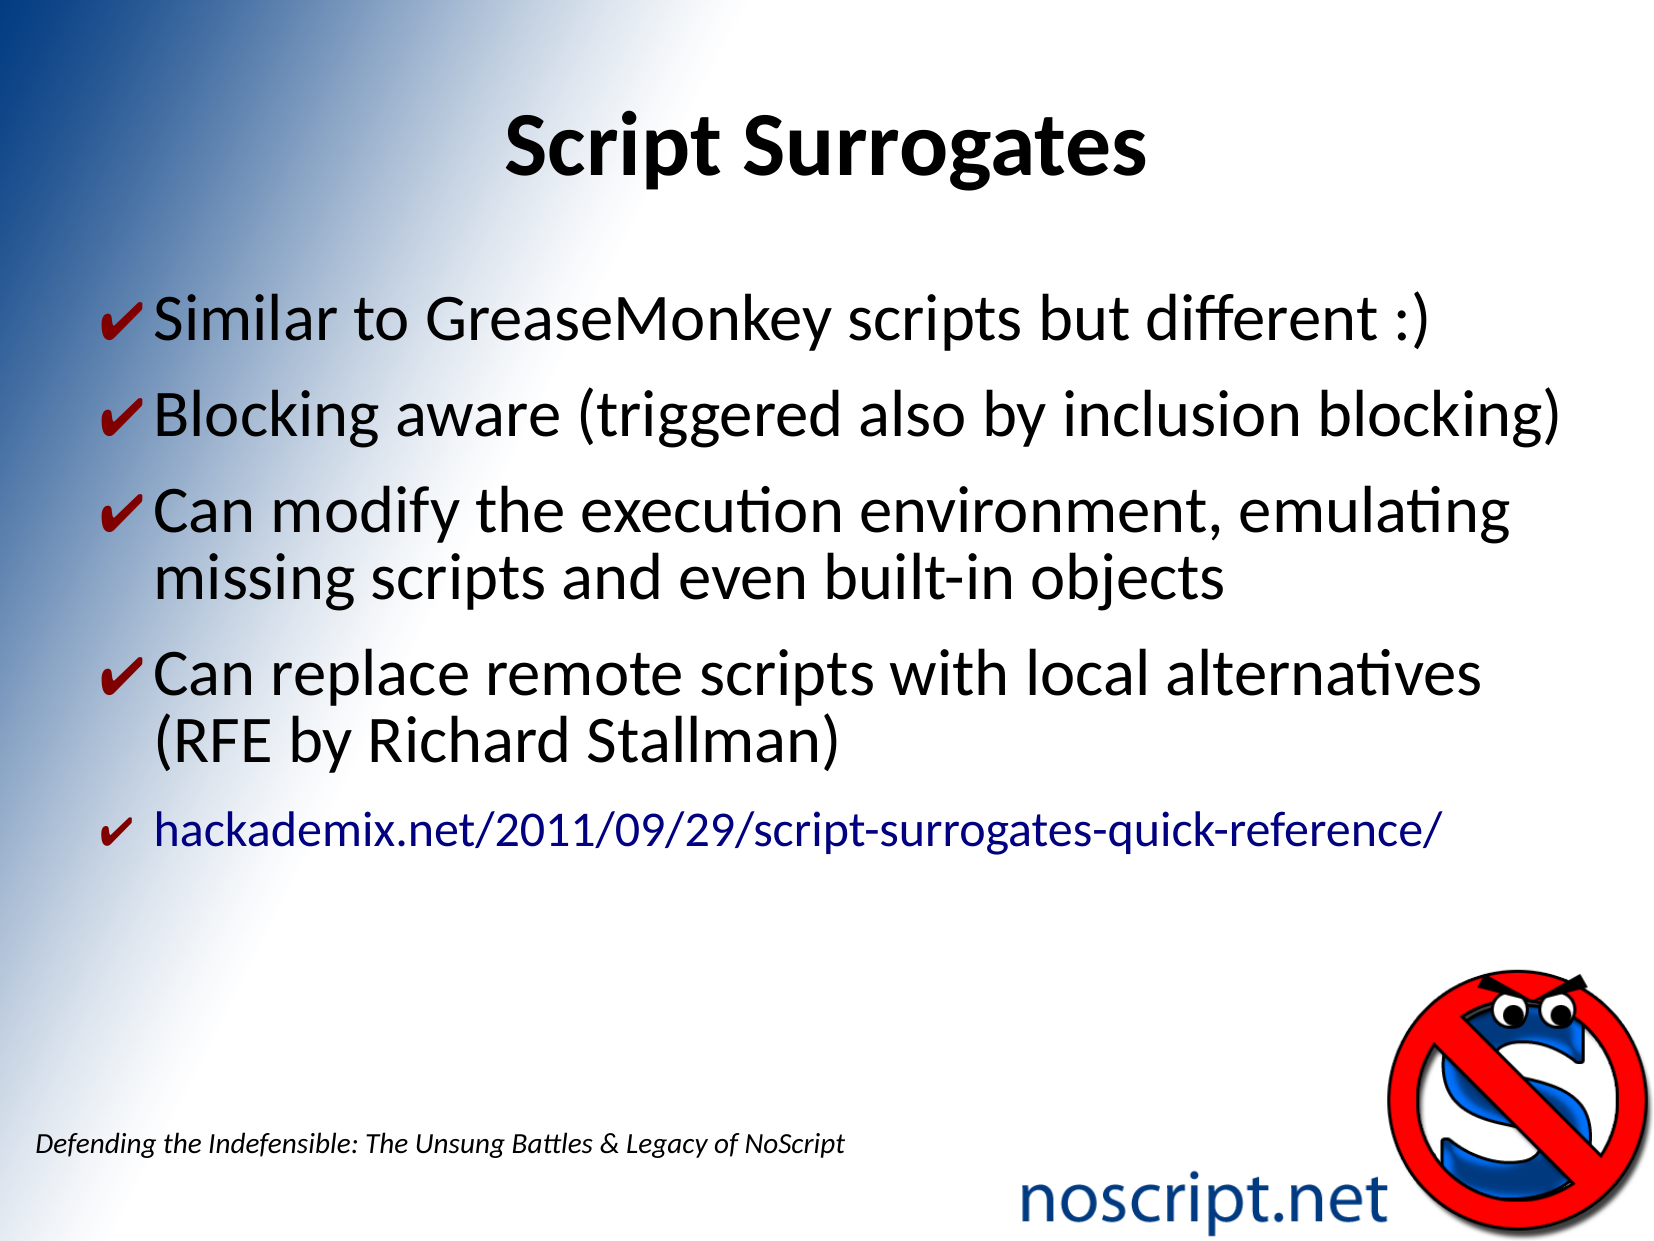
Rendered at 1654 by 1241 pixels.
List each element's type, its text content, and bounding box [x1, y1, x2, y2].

title Script Surrogates [82, 49, 1571, 257]
list Similar to GreaseMonkey scripts but different :) Blocking aware (triggered also by inclusion blocking) Can modify the execution environment, emulating missing scripts and even built-in objects Can replace remote scripts with local alternatives (RFE by Richard Stallman) hackademix.net/2011/09/29/script-surrogates-quick-reference/ [82, 290, 1571, 1010]
picture [0, 0, 1654, 1241]
